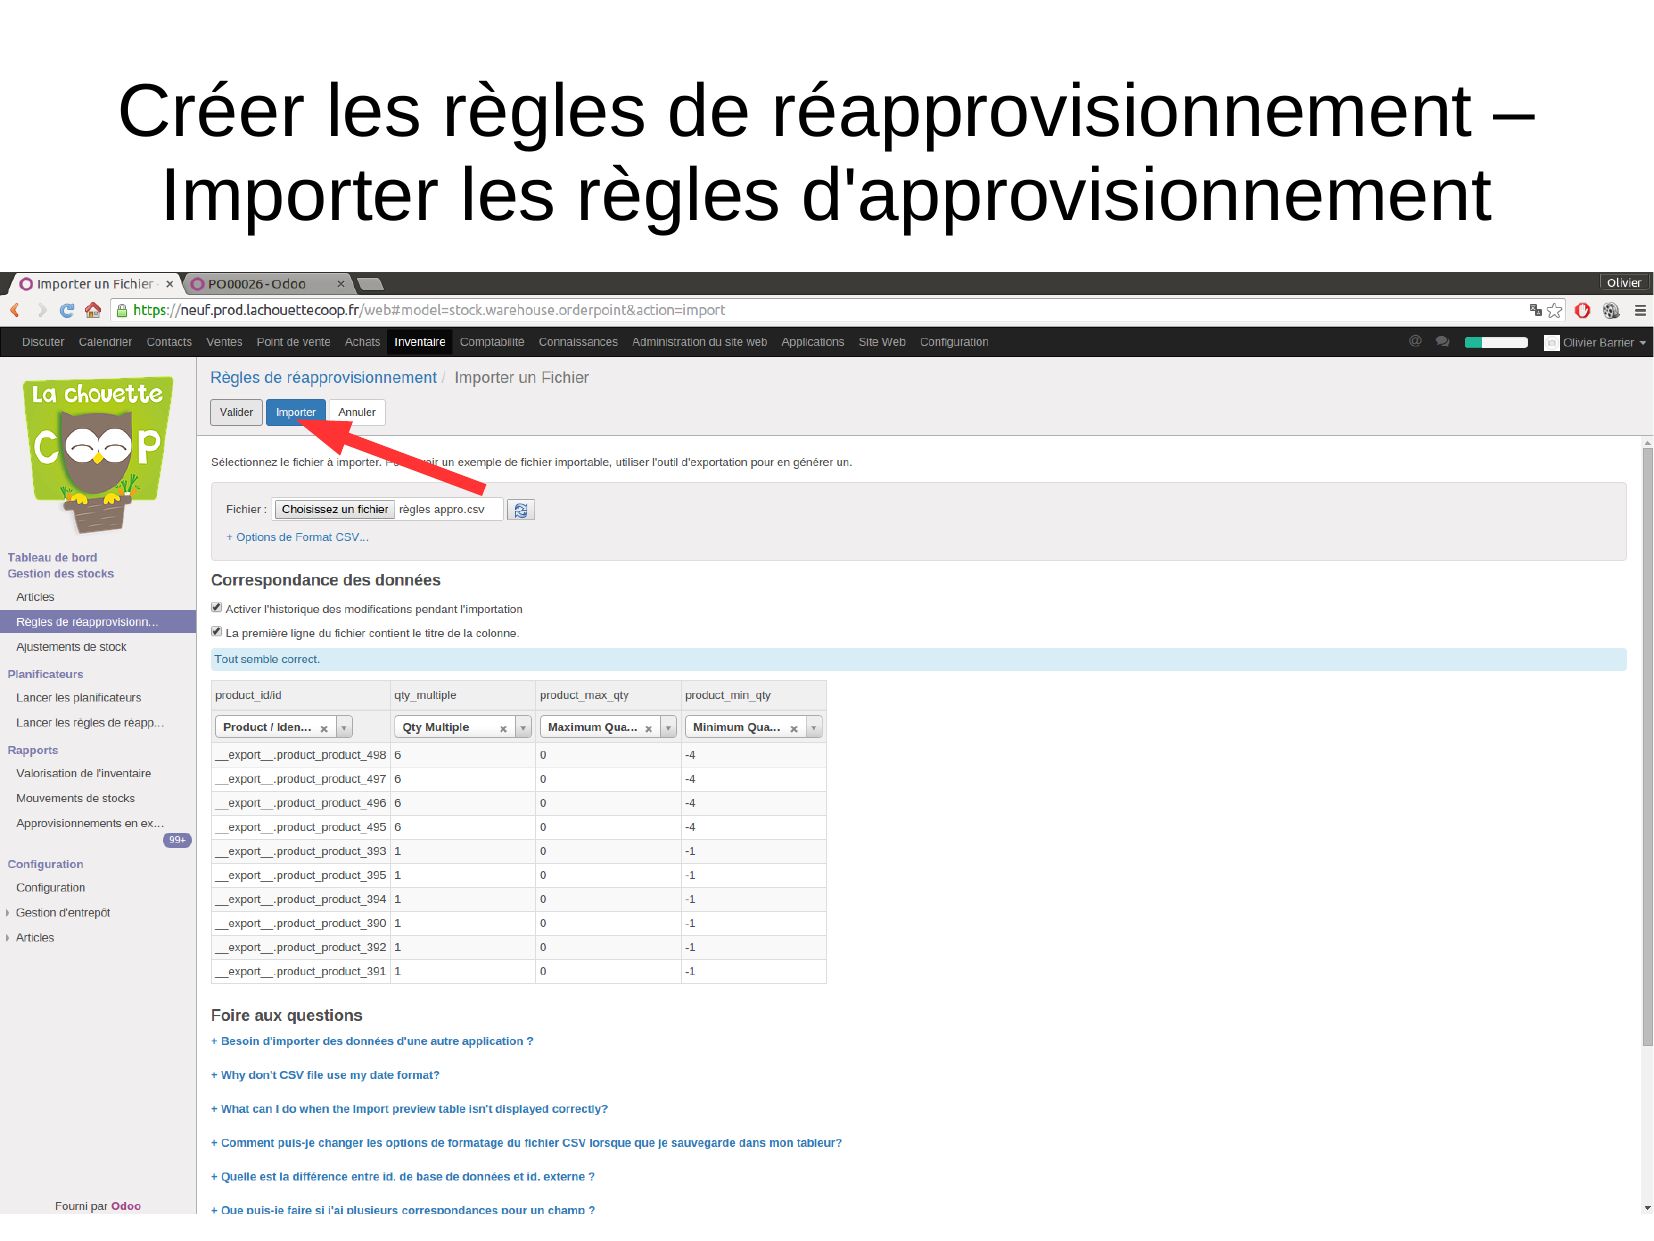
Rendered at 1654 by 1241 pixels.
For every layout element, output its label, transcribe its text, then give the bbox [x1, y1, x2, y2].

picture [0, 272, 1654, 1214]
title Créer les règles de réapprovisionnement – Importer les règles d'approvisionnement [82, 49, 1571, 257]
